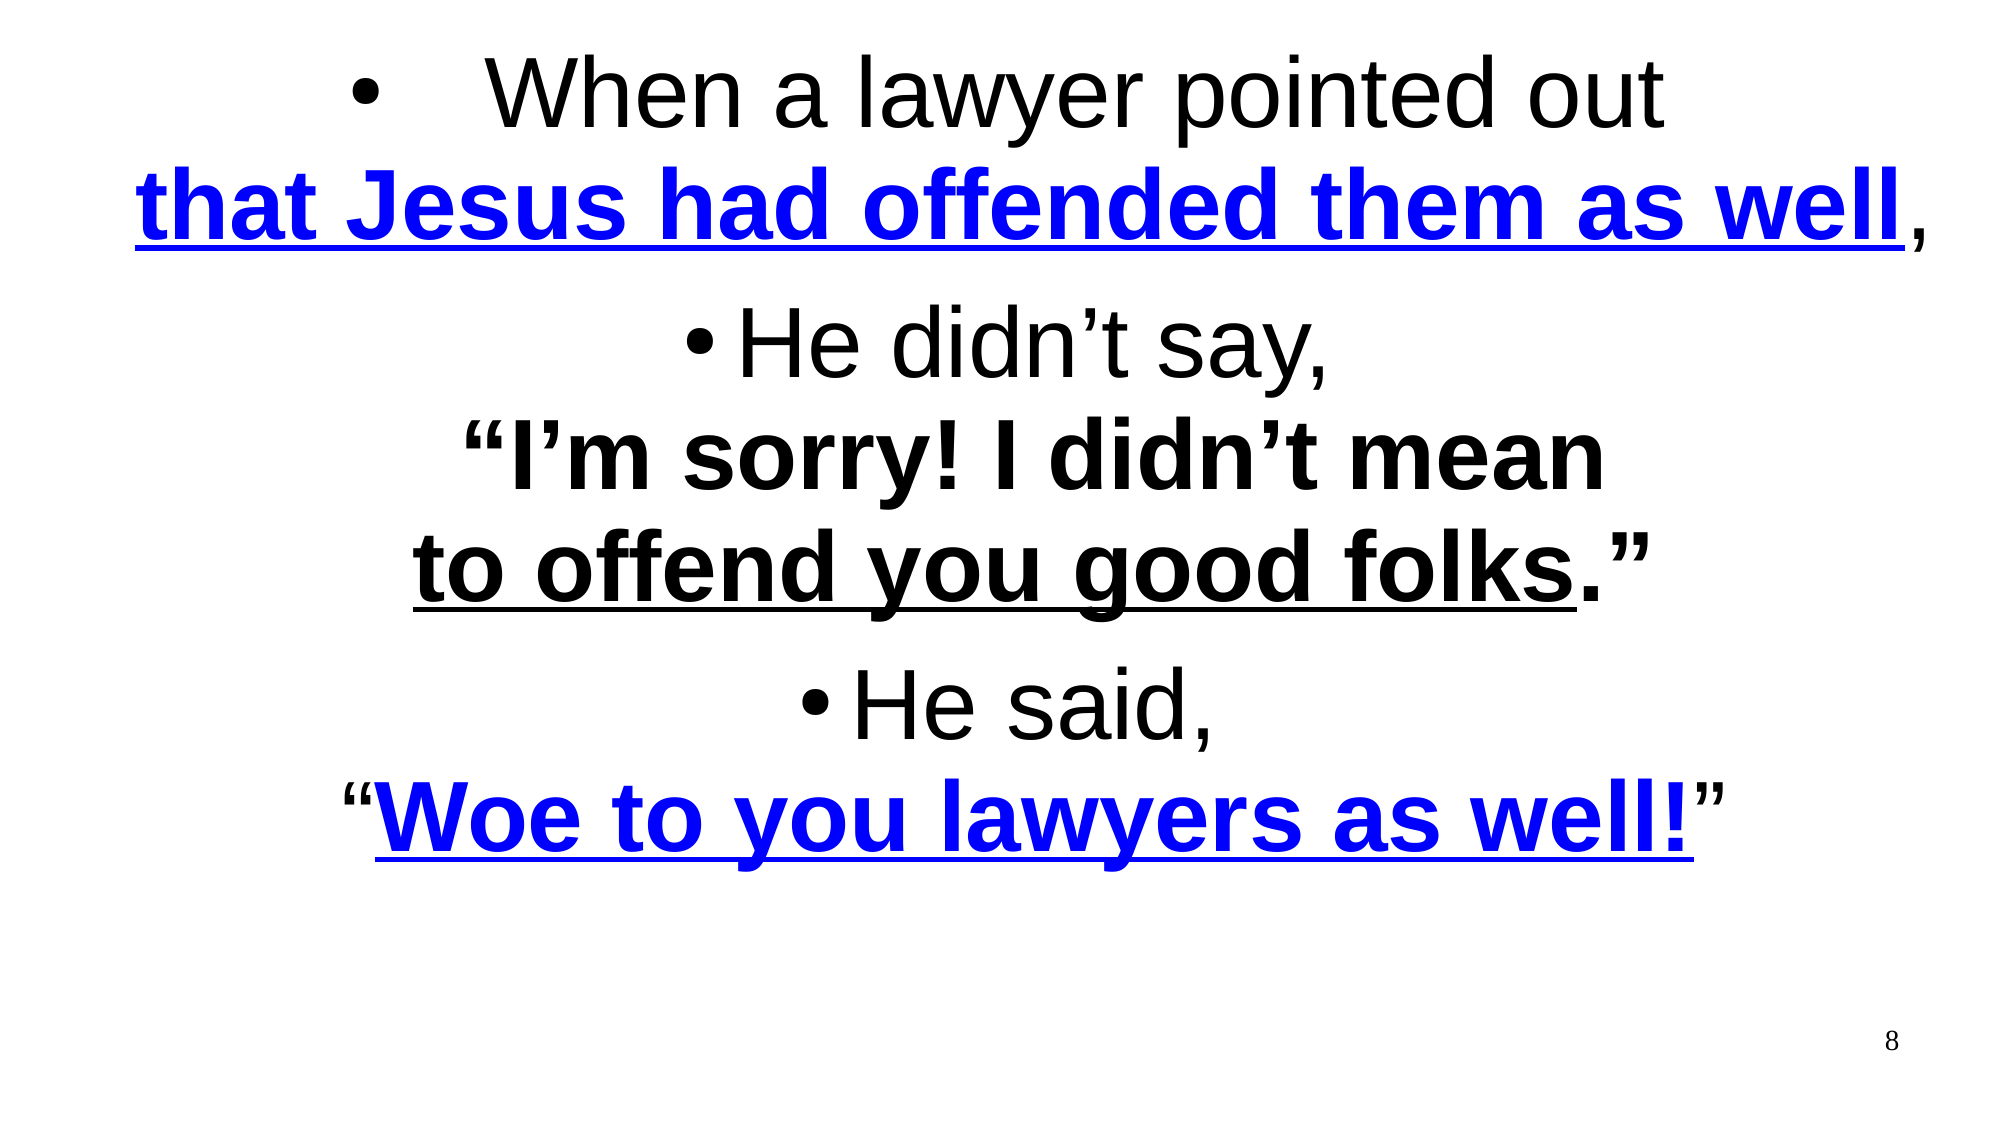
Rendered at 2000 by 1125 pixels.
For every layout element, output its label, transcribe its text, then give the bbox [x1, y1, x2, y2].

list When a lawyer pointed out that Jesus had offended them as well, He didn’t say, “I’m sorry! I didn’t mean to offend you good folks.” He said, “Woe to you lawyers as well!” [37, 37, 1988, 1088]
